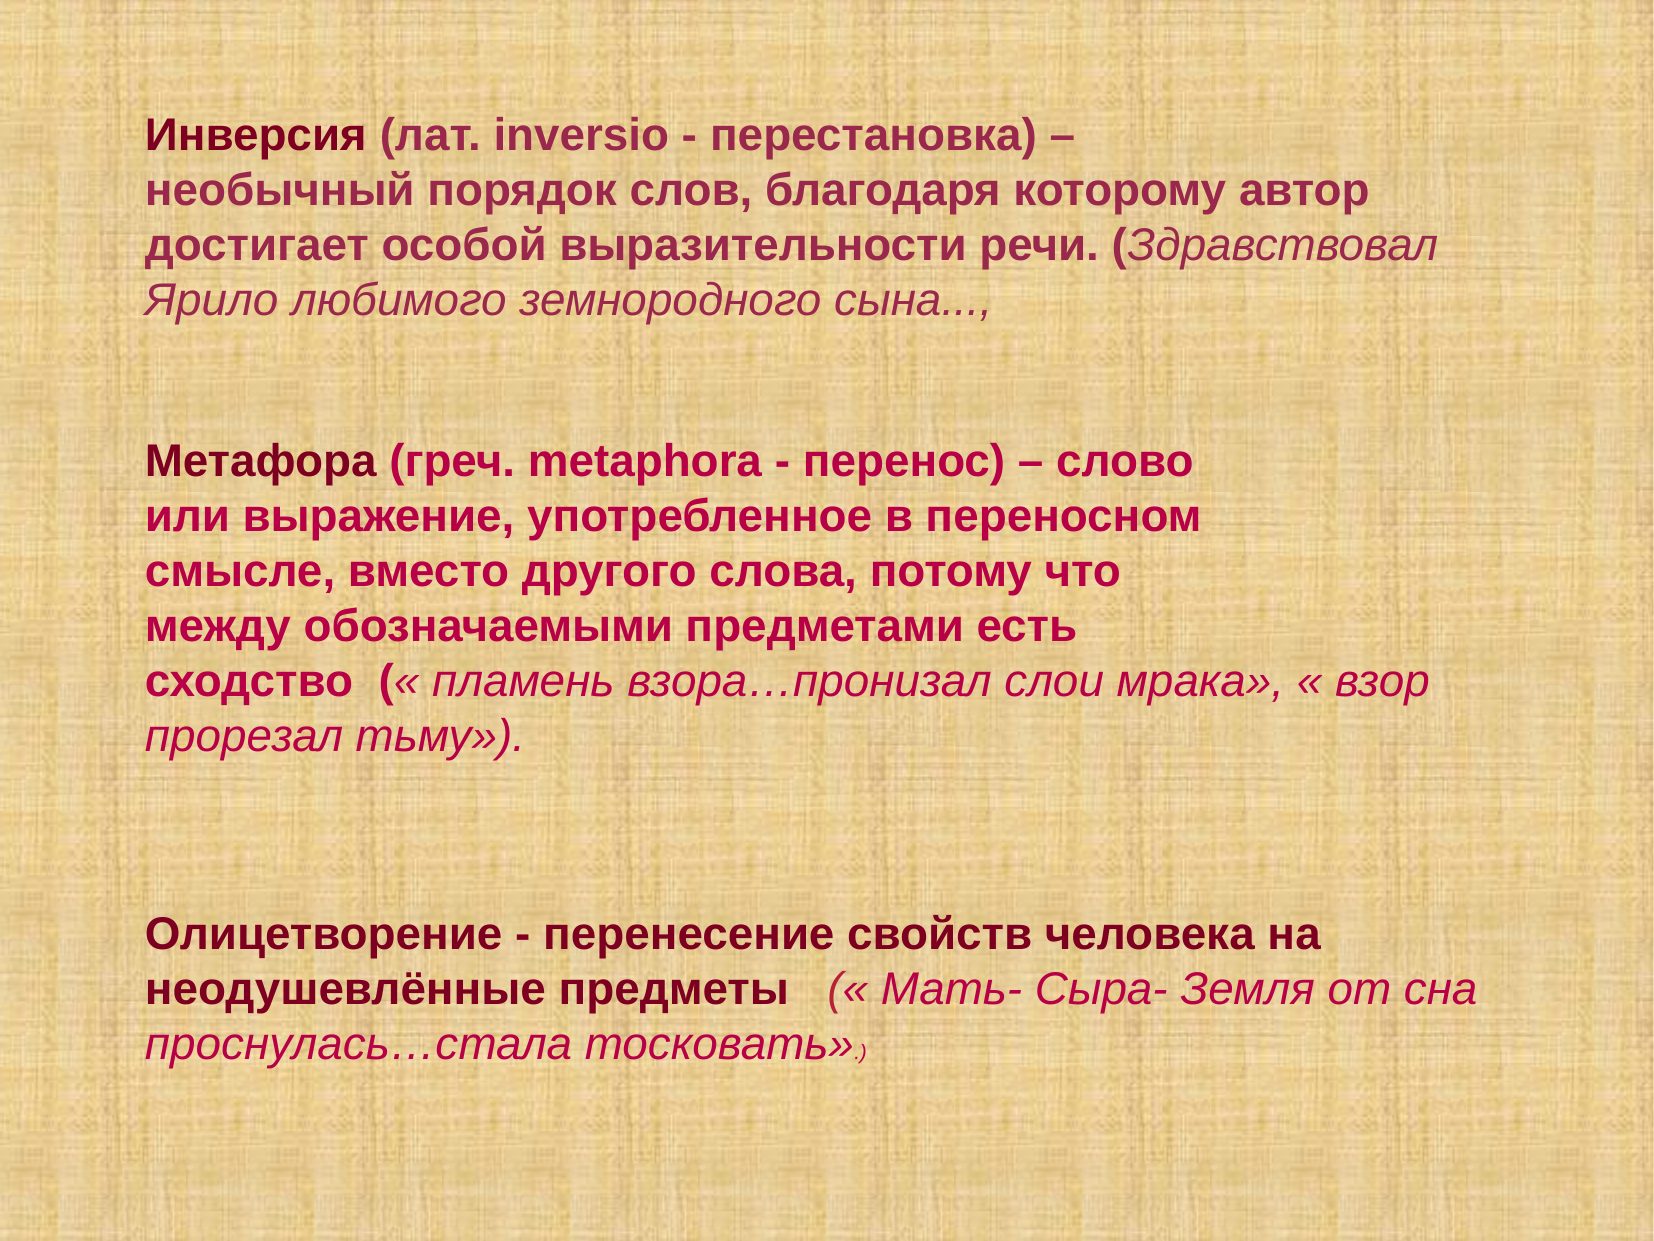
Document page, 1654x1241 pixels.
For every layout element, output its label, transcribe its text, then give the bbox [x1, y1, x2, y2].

text_box Олицетворение - перенесение свойств человека на неодушевлённые предметы (« Мать- Сыра- Земля от сна проснулась…стала тосковать».) [130, 895, 1625, 1034]
text_box Метафора (греч. metaphora - перенос) – слово или выражение, употребленное в переносном смысле, вместо другого слова, потому что между обозначаемыми предметами есть сходство (« пламень взора…пронизал слои мрака», « взор прорезал тьму»). [130, 423, 1595, 804]
picture [0, 0, 1654, 1241]
text_box Инверсия (лат. inversio - перестановка) – необычный порядок слов, благодаря которому автор достигает особой выразительности речи. (Здравствовал Ярило любимого земнородного сына..., [130, 97, 1595, 391]
